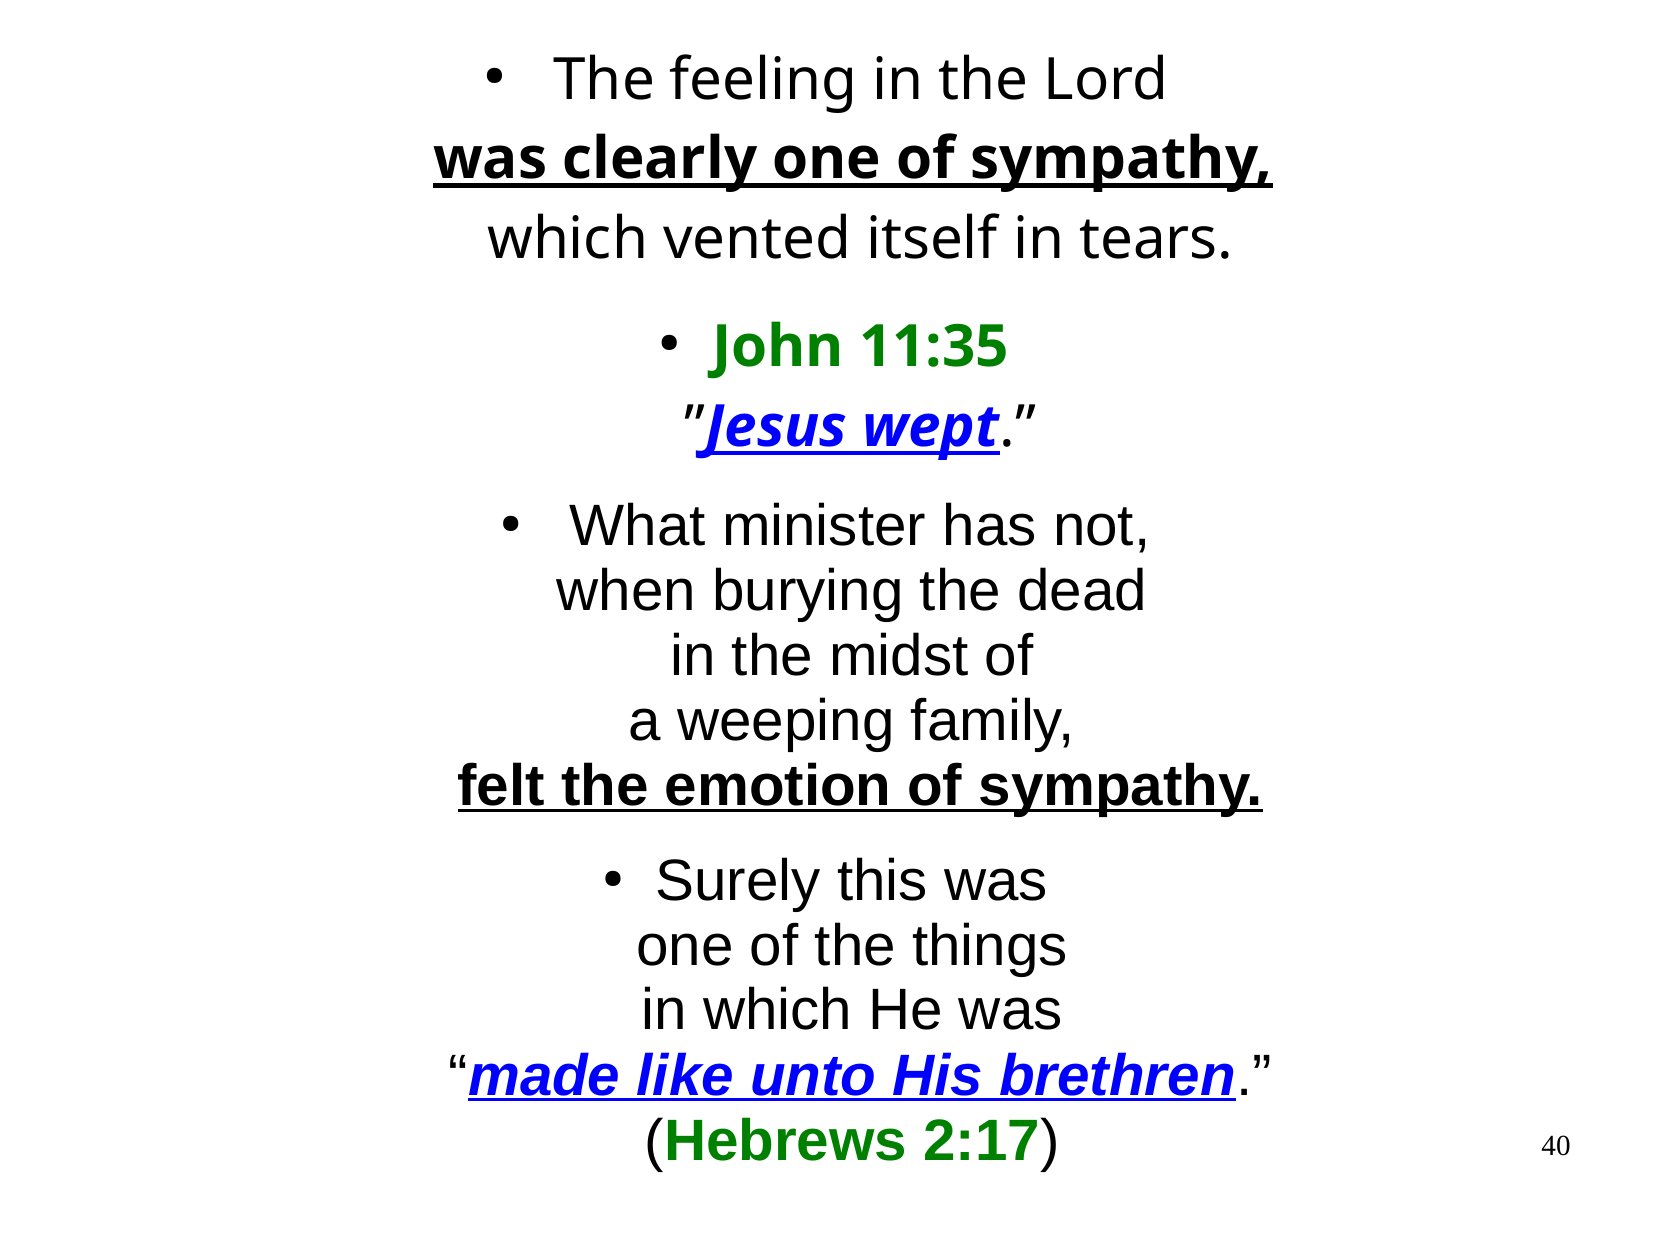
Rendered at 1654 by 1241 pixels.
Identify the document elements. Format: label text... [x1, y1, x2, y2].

list The feeling in the Lord was clearly one of sympathy, which vented itself in tears. John 11:35 ”Jesus wept.” What minister has not, when burying the dead in the midst of a weeping family, felt the emotion of sympathy. Surely this was one of the things in which He was “made like unto His brethren.” (Hebrews 2:17) [37, 37, 1613, 1201]
